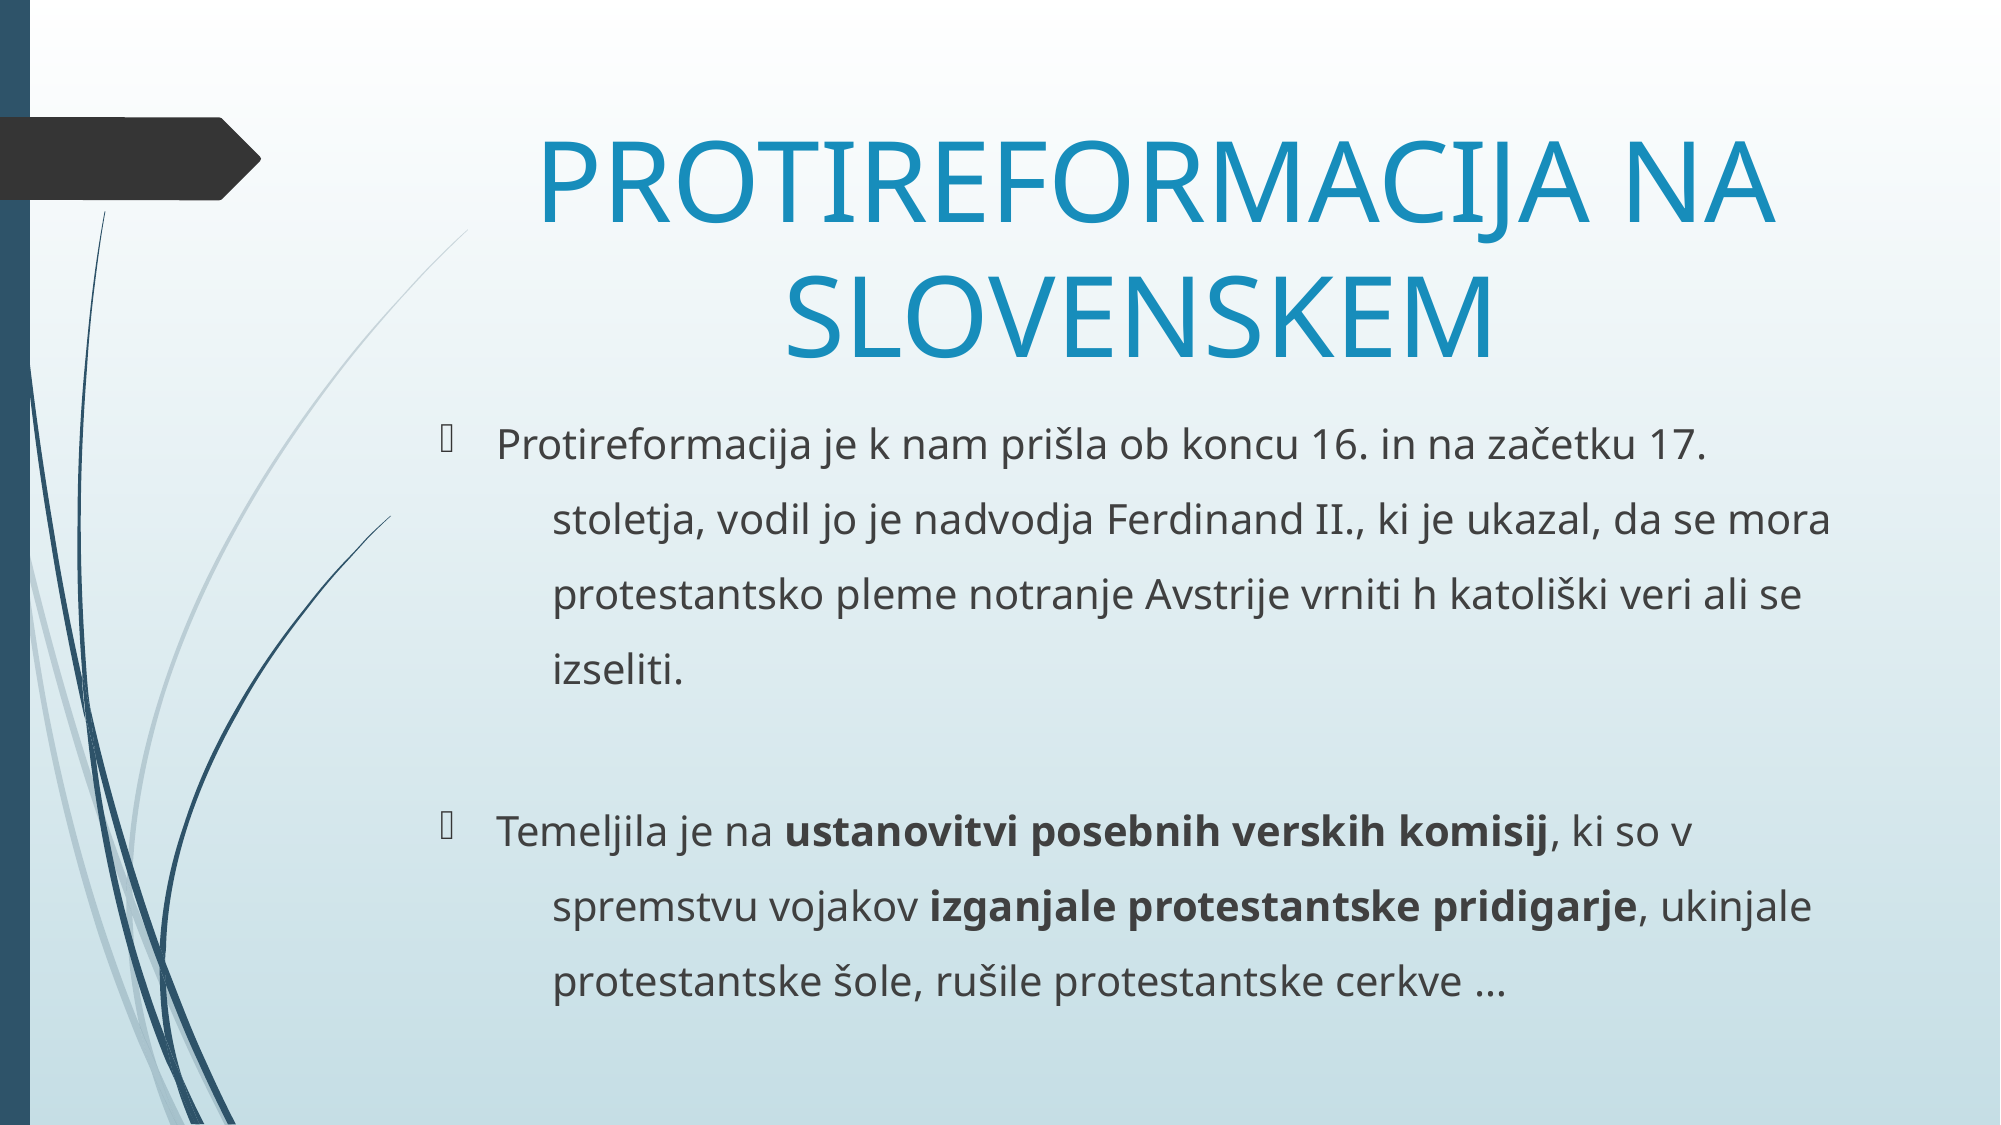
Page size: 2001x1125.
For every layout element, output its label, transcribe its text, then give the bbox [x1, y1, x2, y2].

list Protireformacija je k nam prišla ob koncu 16. in na začetku 17. stoletja, vodil jo je nadvodja Ferdinand II., ki je ukazal, da se mora protestantsko pleme notranje Avstrije vrniti h katoliški veri ali se izseliti. Temeljila je na ustanovitvi posebnih verskih komisij, ki so v spremstvu vojakov izganjale protestantske pridigarje, ukinjale protestantske šole, rušile protestantske cerkve … [424, 384, 1888, 1023]
title PROTIREFORMACIJA NA SLOVENSKEM [425, 102, 1888, 313]
